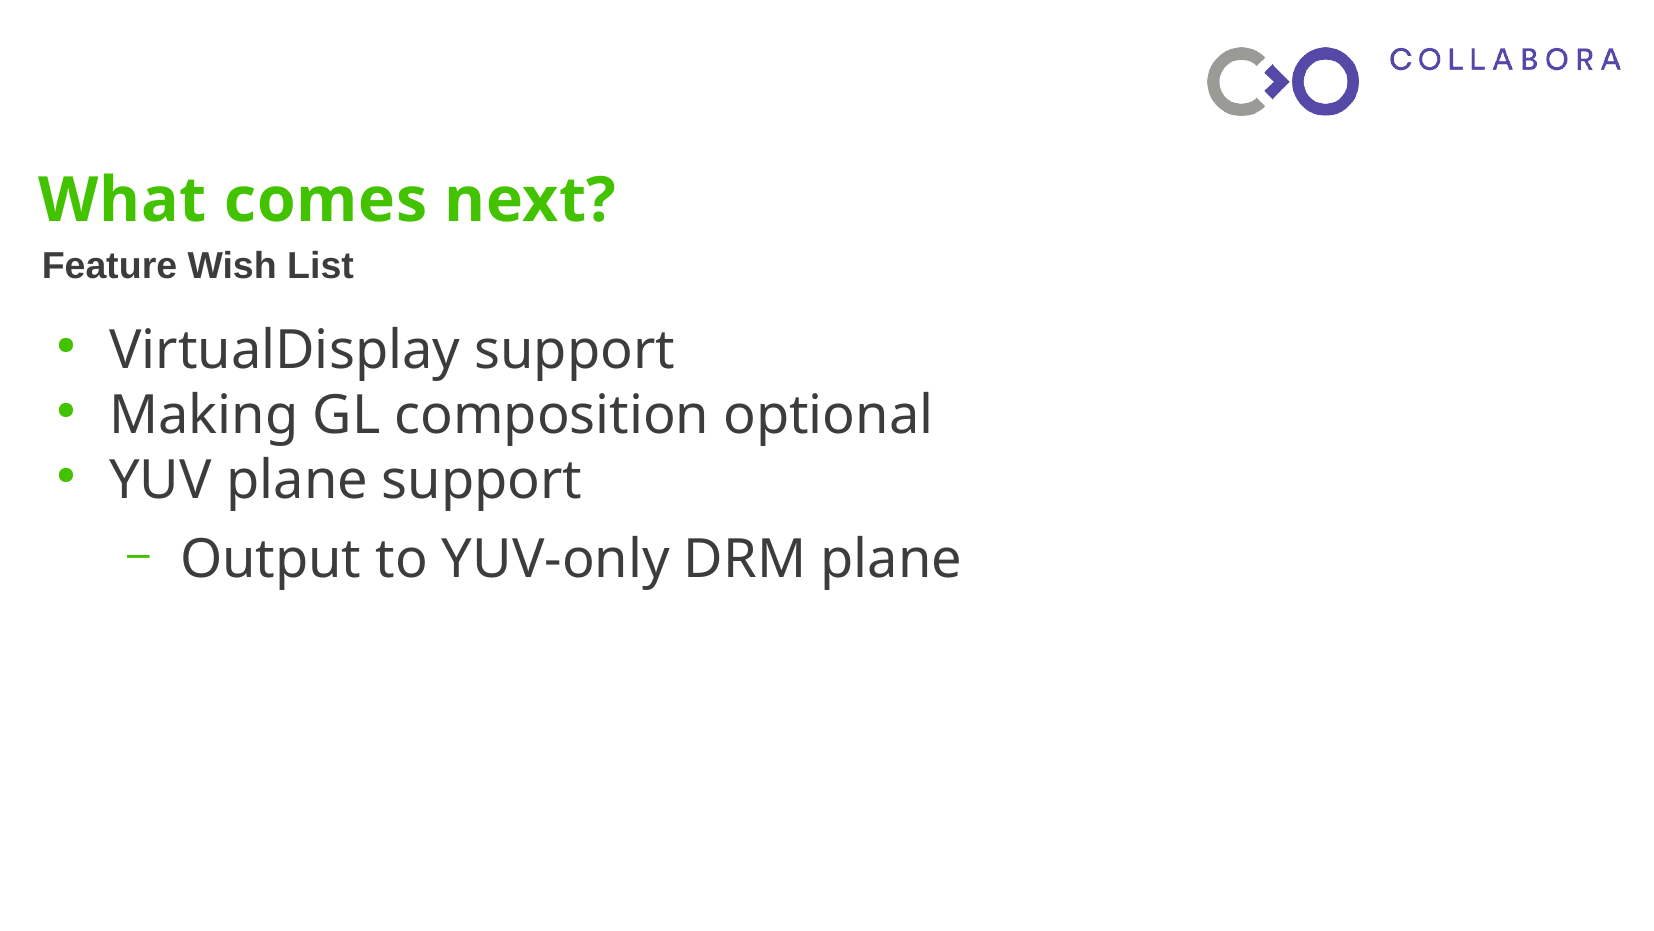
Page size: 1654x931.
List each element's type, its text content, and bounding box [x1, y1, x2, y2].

picture [1207, 47, 1621, 116]
text_box Feature Wish List [41, 240, 1615, 290]
title What comes next? [38, 159, 1614, 216]
list VirtualDisplay support Making GL composition optional YUV plane support Output to YUV-only DRM plane [38, 325, 1614, 581]
